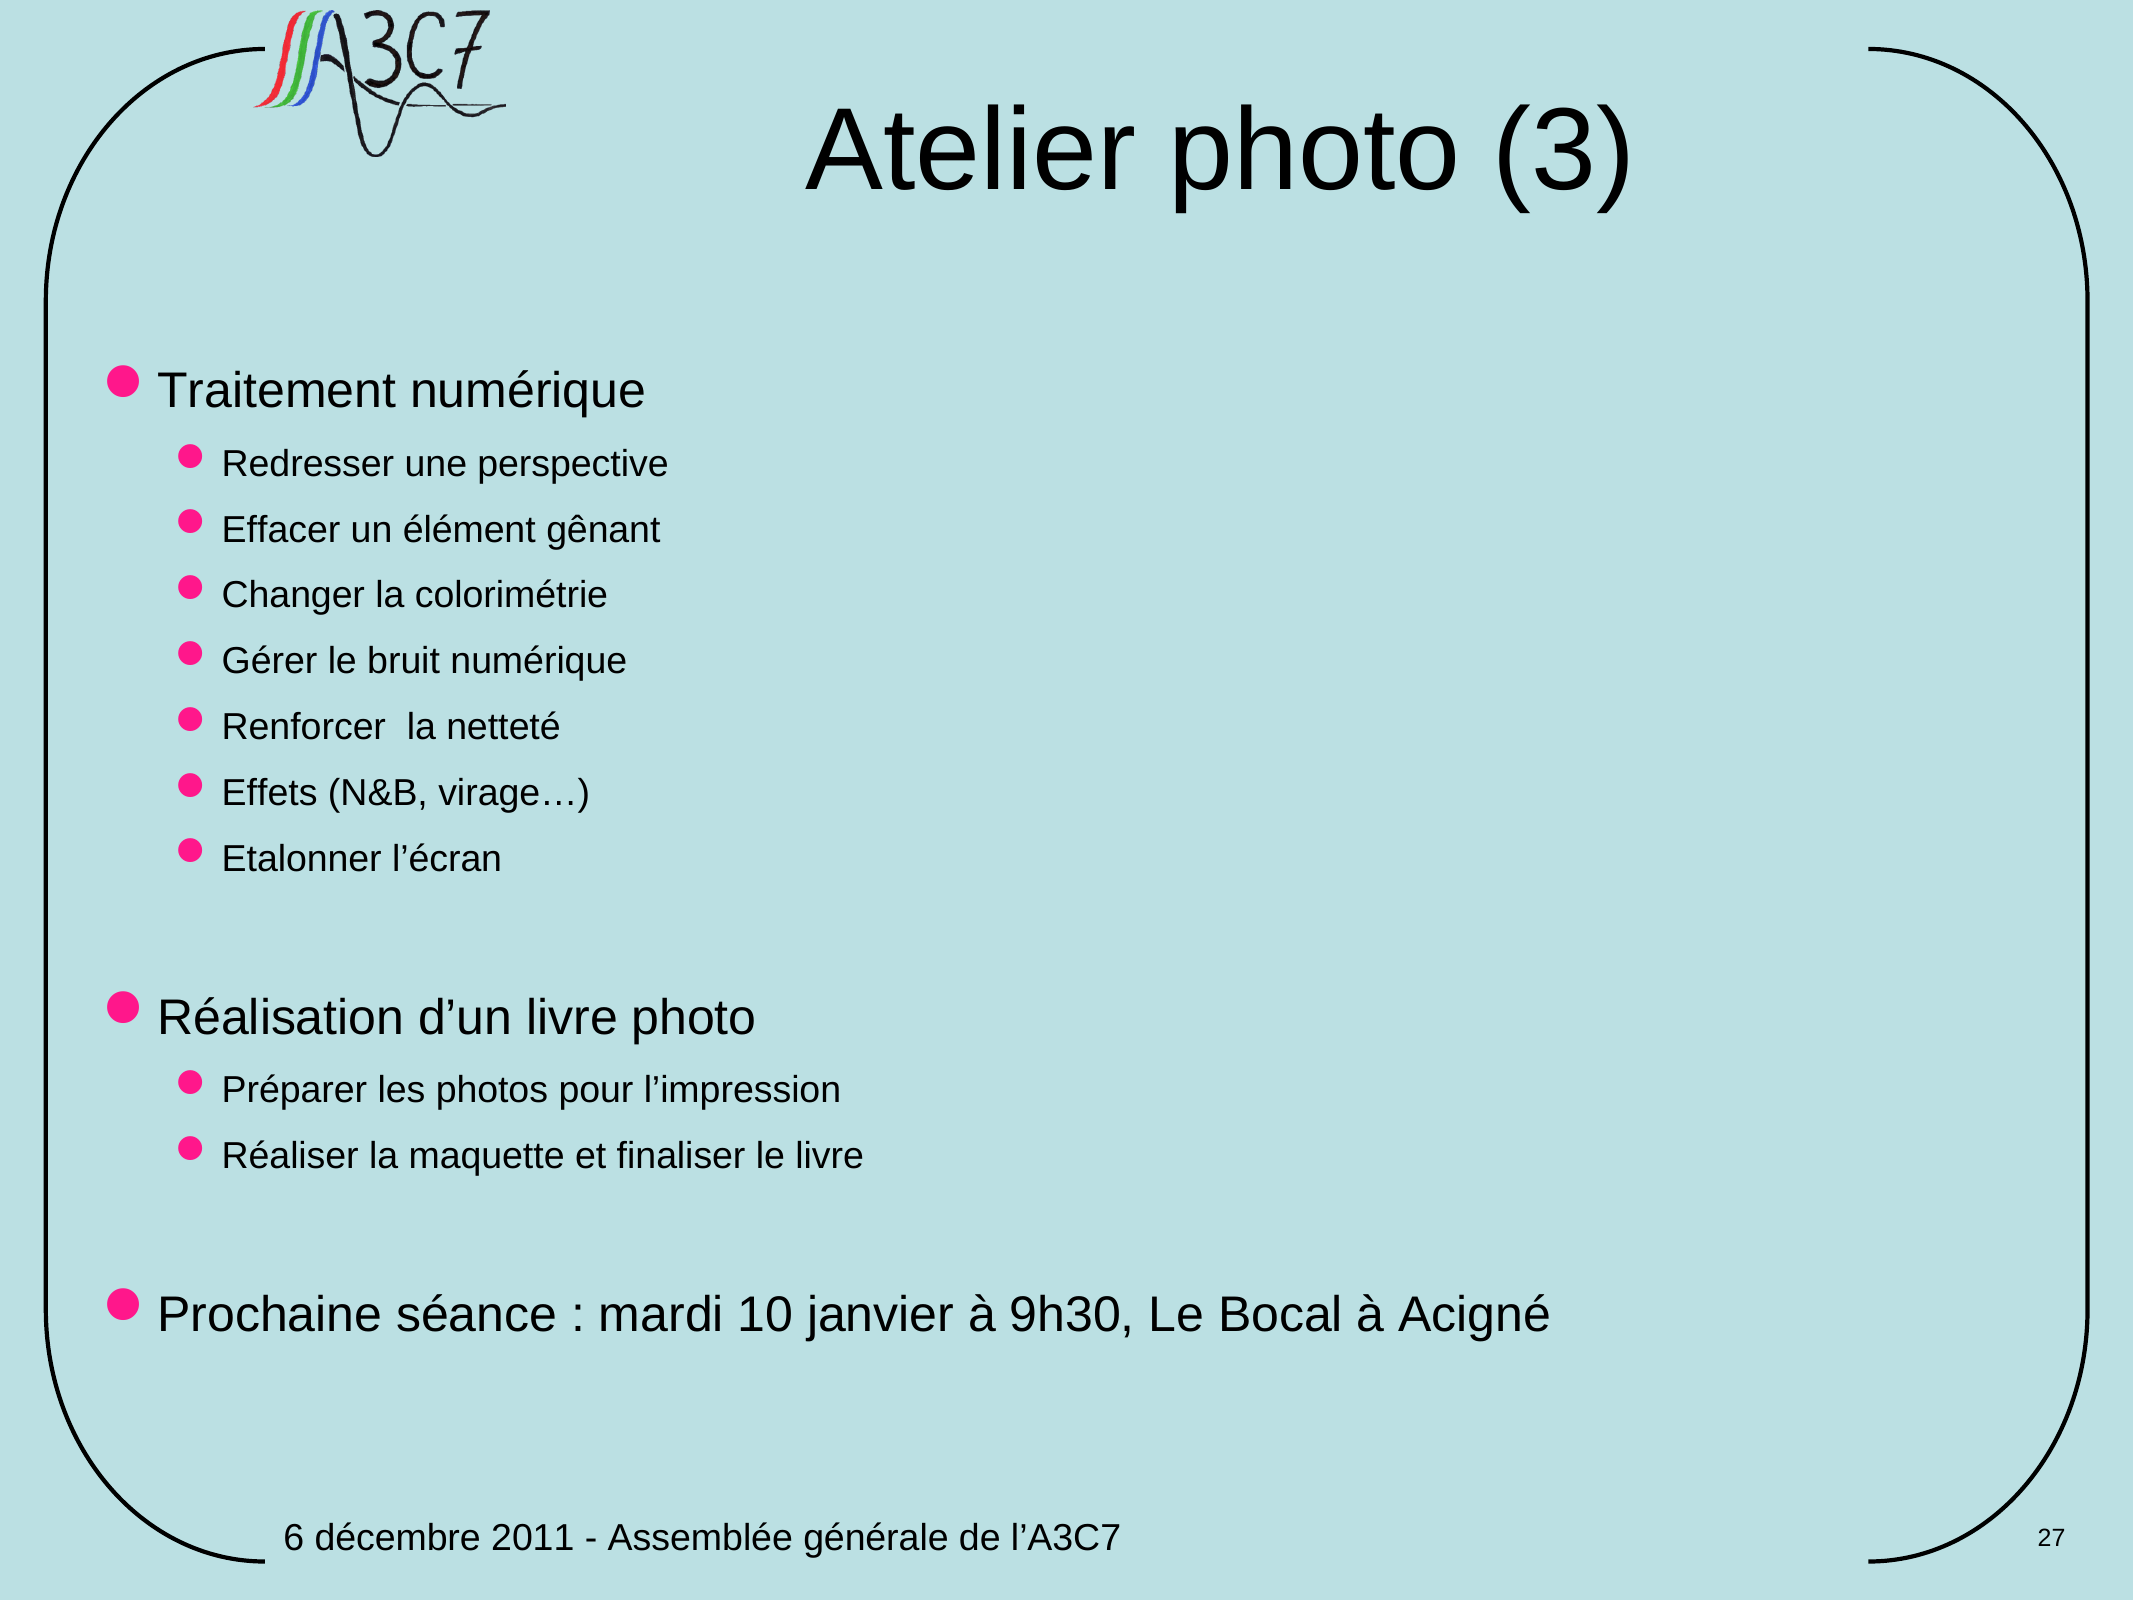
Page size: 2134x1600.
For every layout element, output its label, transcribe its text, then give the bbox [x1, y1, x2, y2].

picture [253, 10, 506, 157]
list Traitement numérique Redresser une perspective Effacer un élément gênant Changer la colorimétrie Gérer le bruit numérique Renforcer la netteté Effets (N&B, virage…) Etalonner l’écran Réalisation d’un livre photo Préparer les photos pour l’impression Réaliser la maquette et finaliser le livre Prochaine séance : mardi 10 janvier à 9h30, Le Bocal à Acigné [84, 266, 2046, 1455]
title Atelier photo (3) [506, 64, 1926, 225]
text_box 6 décembre 2011 - Assemblée générale de l’A3C7 [274, 1512, 1131, 1558]
